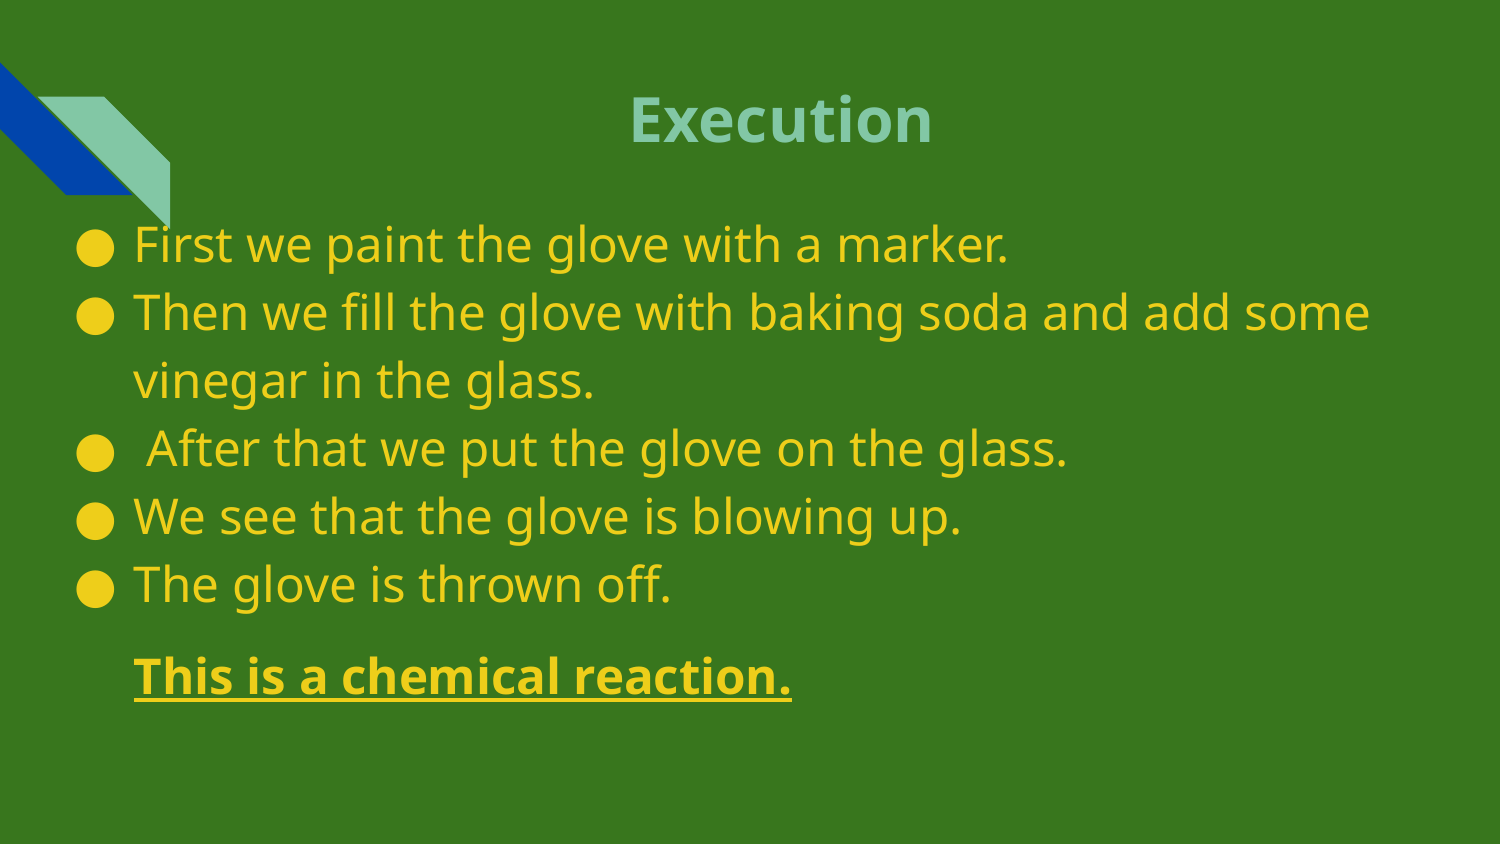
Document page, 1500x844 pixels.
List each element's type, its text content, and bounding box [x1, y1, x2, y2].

list First we paint the glove with a marker. Then we fill the glove with baking soda and add some vinegar in the glass. After that we put the glove on the glass. We see that the glove is blowing up. The glove is thrown off. This is a chemical reaction. [47, 189, 1436, 724]
title Execution [212, 64, 1368, 189]
